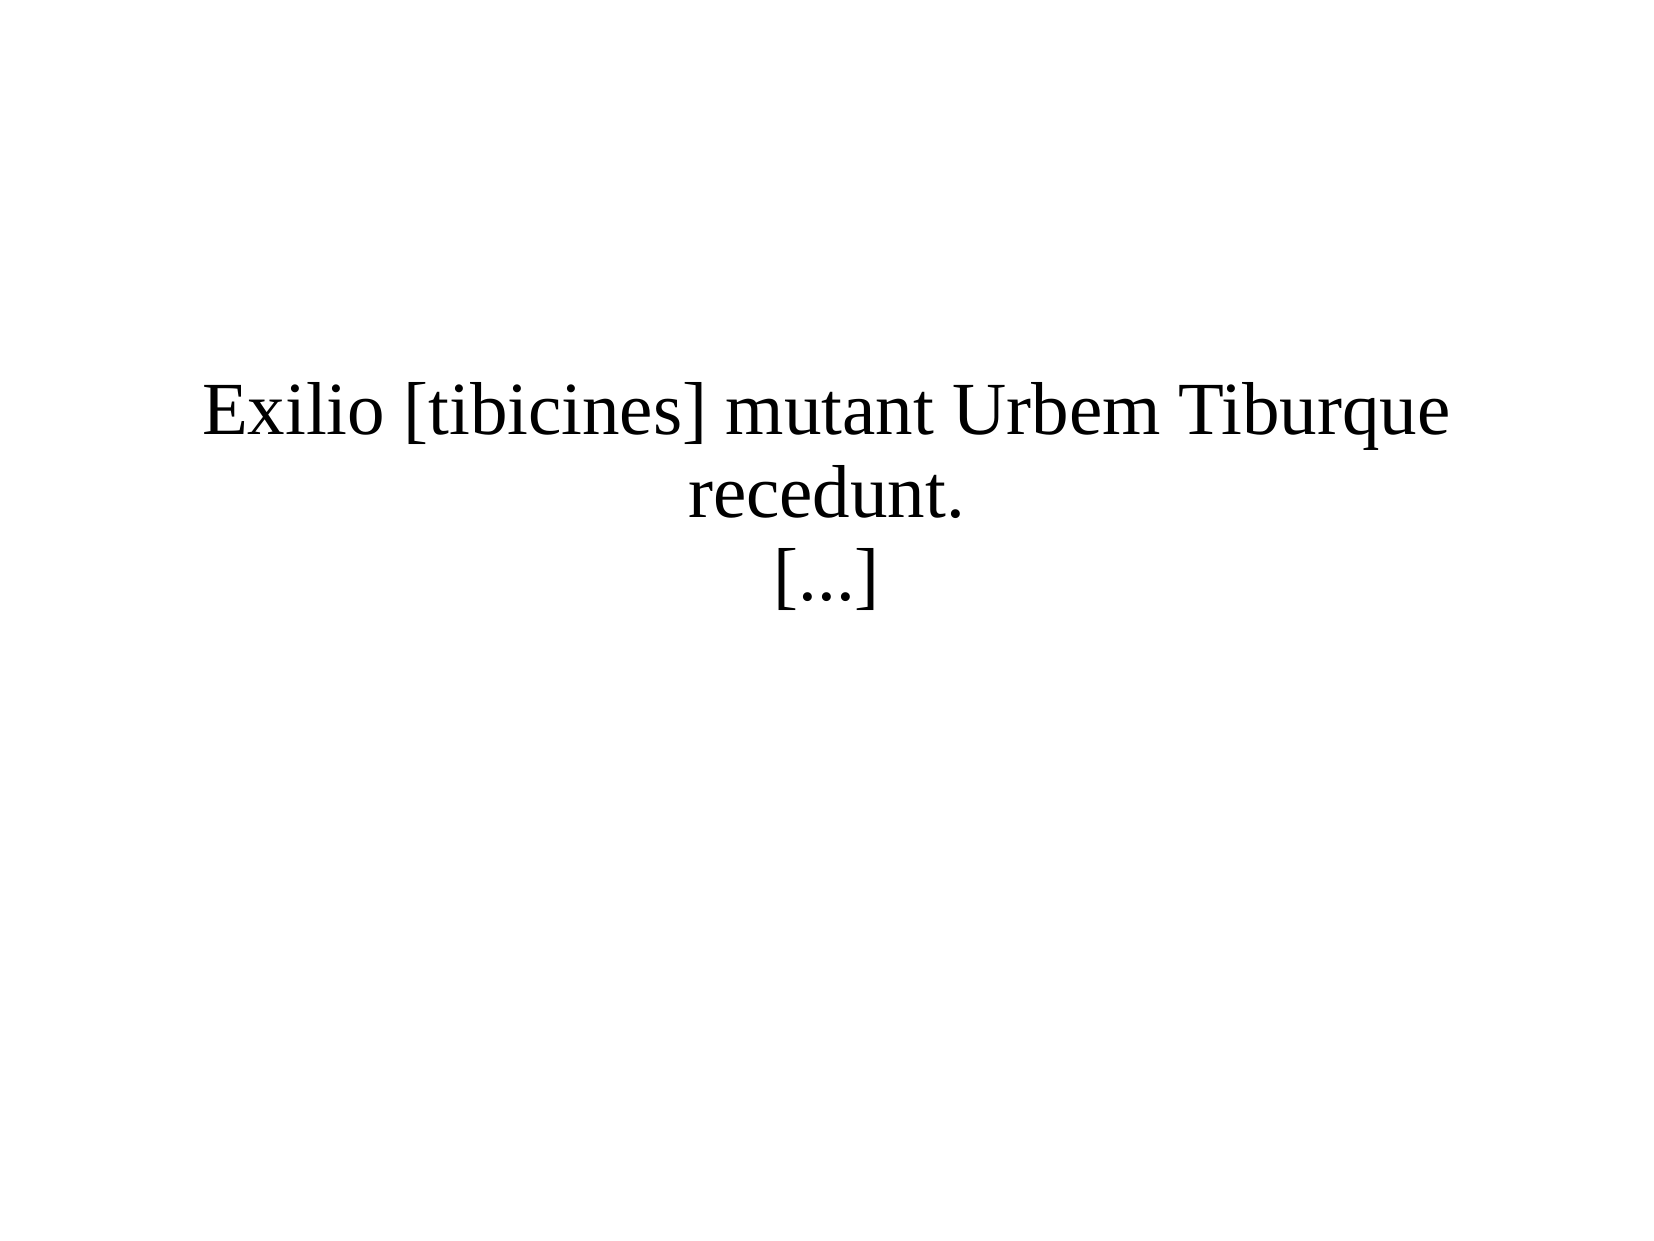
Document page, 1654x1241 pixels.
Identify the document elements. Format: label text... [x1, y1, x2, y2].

subtitle Exilio [tibicines] mutant Urbem Tiburque recedunt. [...] [82, 49, 1571, 1010]
